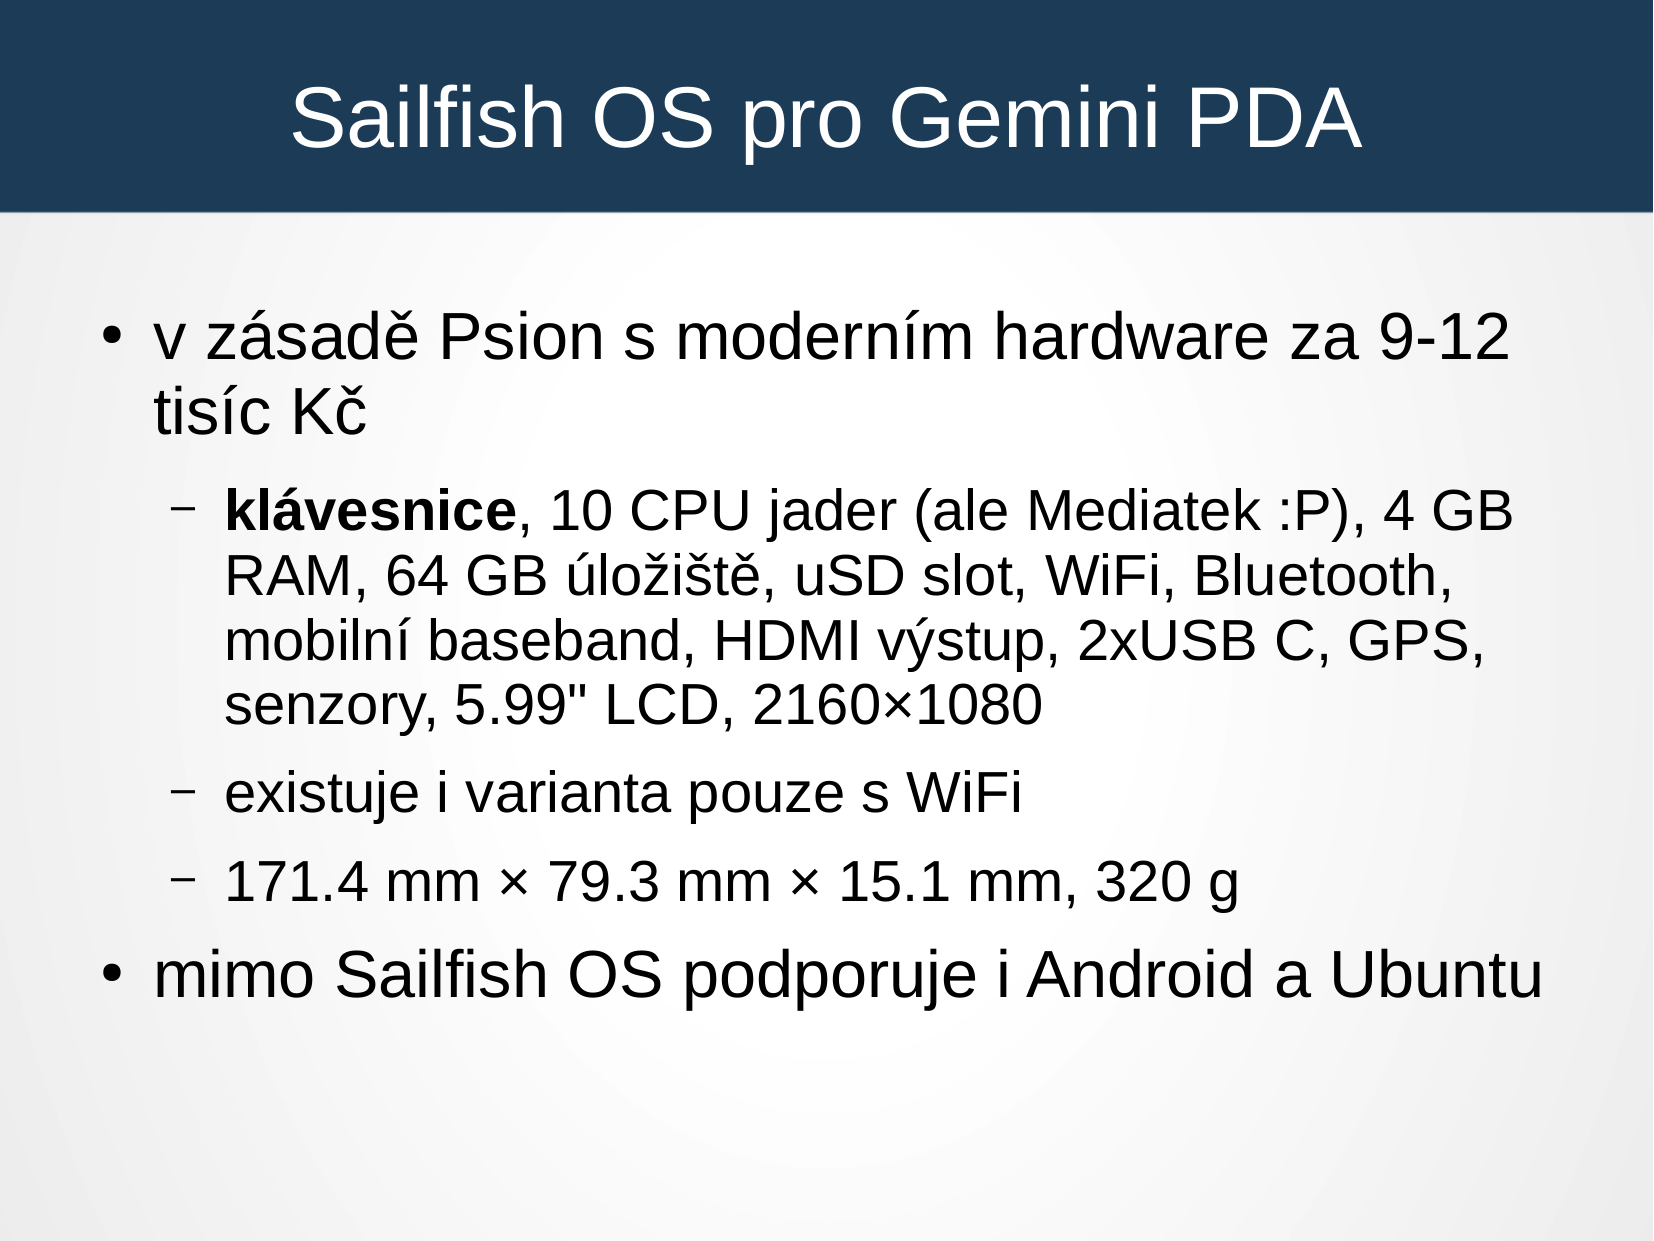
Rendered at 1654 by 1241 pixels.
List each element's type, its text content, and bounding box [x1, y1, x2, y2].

list v zásadě Psion s moderním hardware za 9-12 tisíc Kč klávesnice, 10 CPU jader (ale Mediatek :P), 4 GB RAM, 64 GB úložiště, uSD slot, WiFi, Bluetooth, mobilní baseband, HDMI výstup, 2xUSB C, GPS, senzory, 5.99" LCD, 2160×1080 existuje i varianta pouze s WiFi 171.4 mm × 79.3 mm × 15.1 mm, 320 g mimo Sailfish OS podporuje i Android a Ubuntu [82, 299, 1571, 1146]
title Sailfish OS pro Gemini PDA [82, 47, 1571, 189]
picture [0, 0, 1653, 1241]
